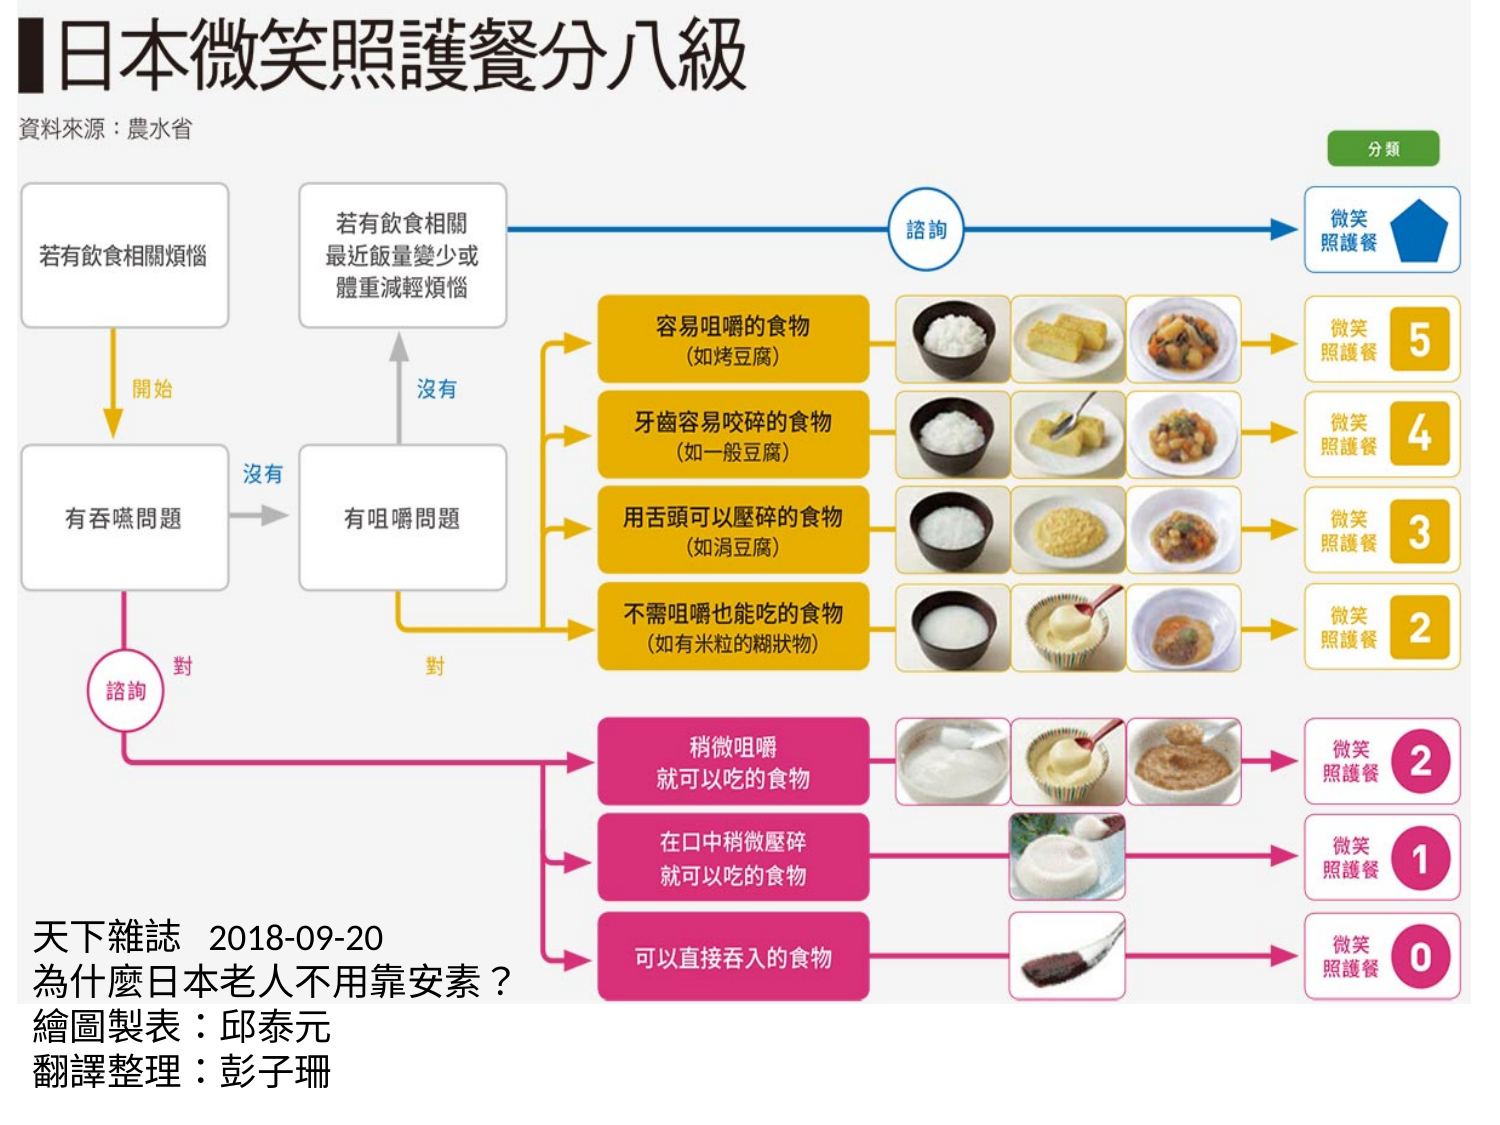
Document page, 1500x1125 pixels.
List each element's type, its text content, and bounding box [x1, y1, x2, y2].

picture [17, 0, 1471, 1004]
text_box 天下雜誌 2018-09-20 為什麼日本老人不用靠安素？ 繪圖製表：邱泰元 翻譯整理：彭子珊 [17, 905, 526, 1100]
